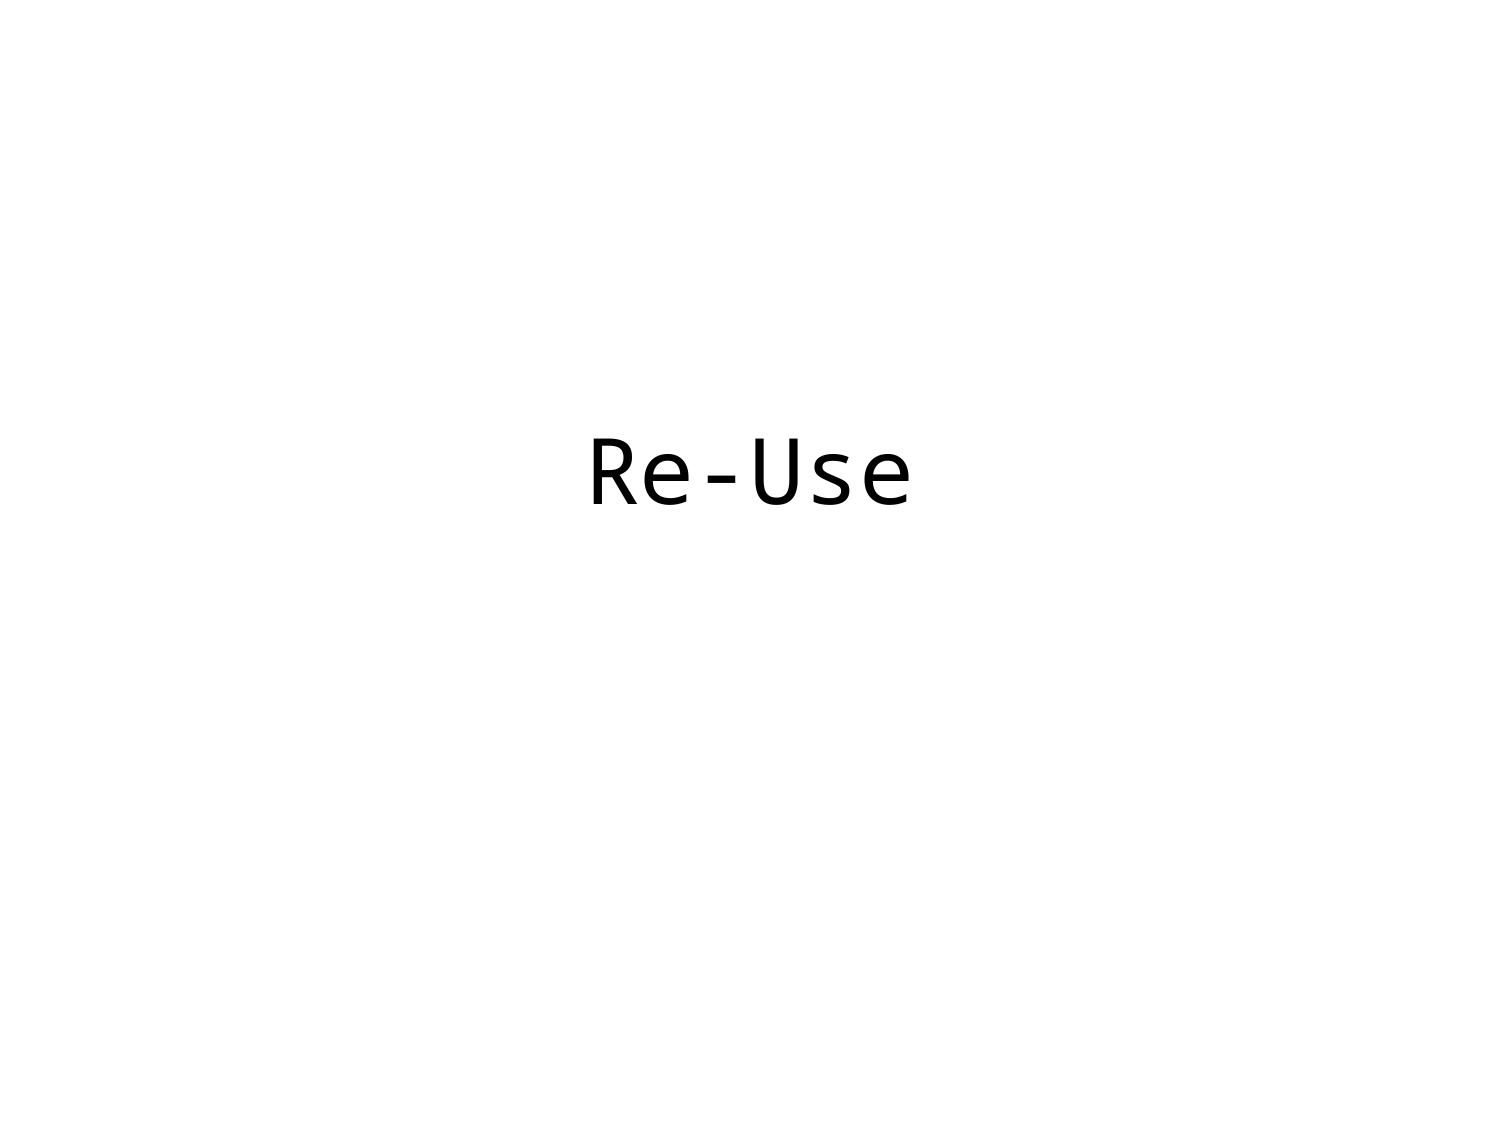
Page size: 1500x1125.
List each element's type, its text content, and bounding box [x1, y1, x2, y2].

title Re-Use [112, 374, 1388, 563]
